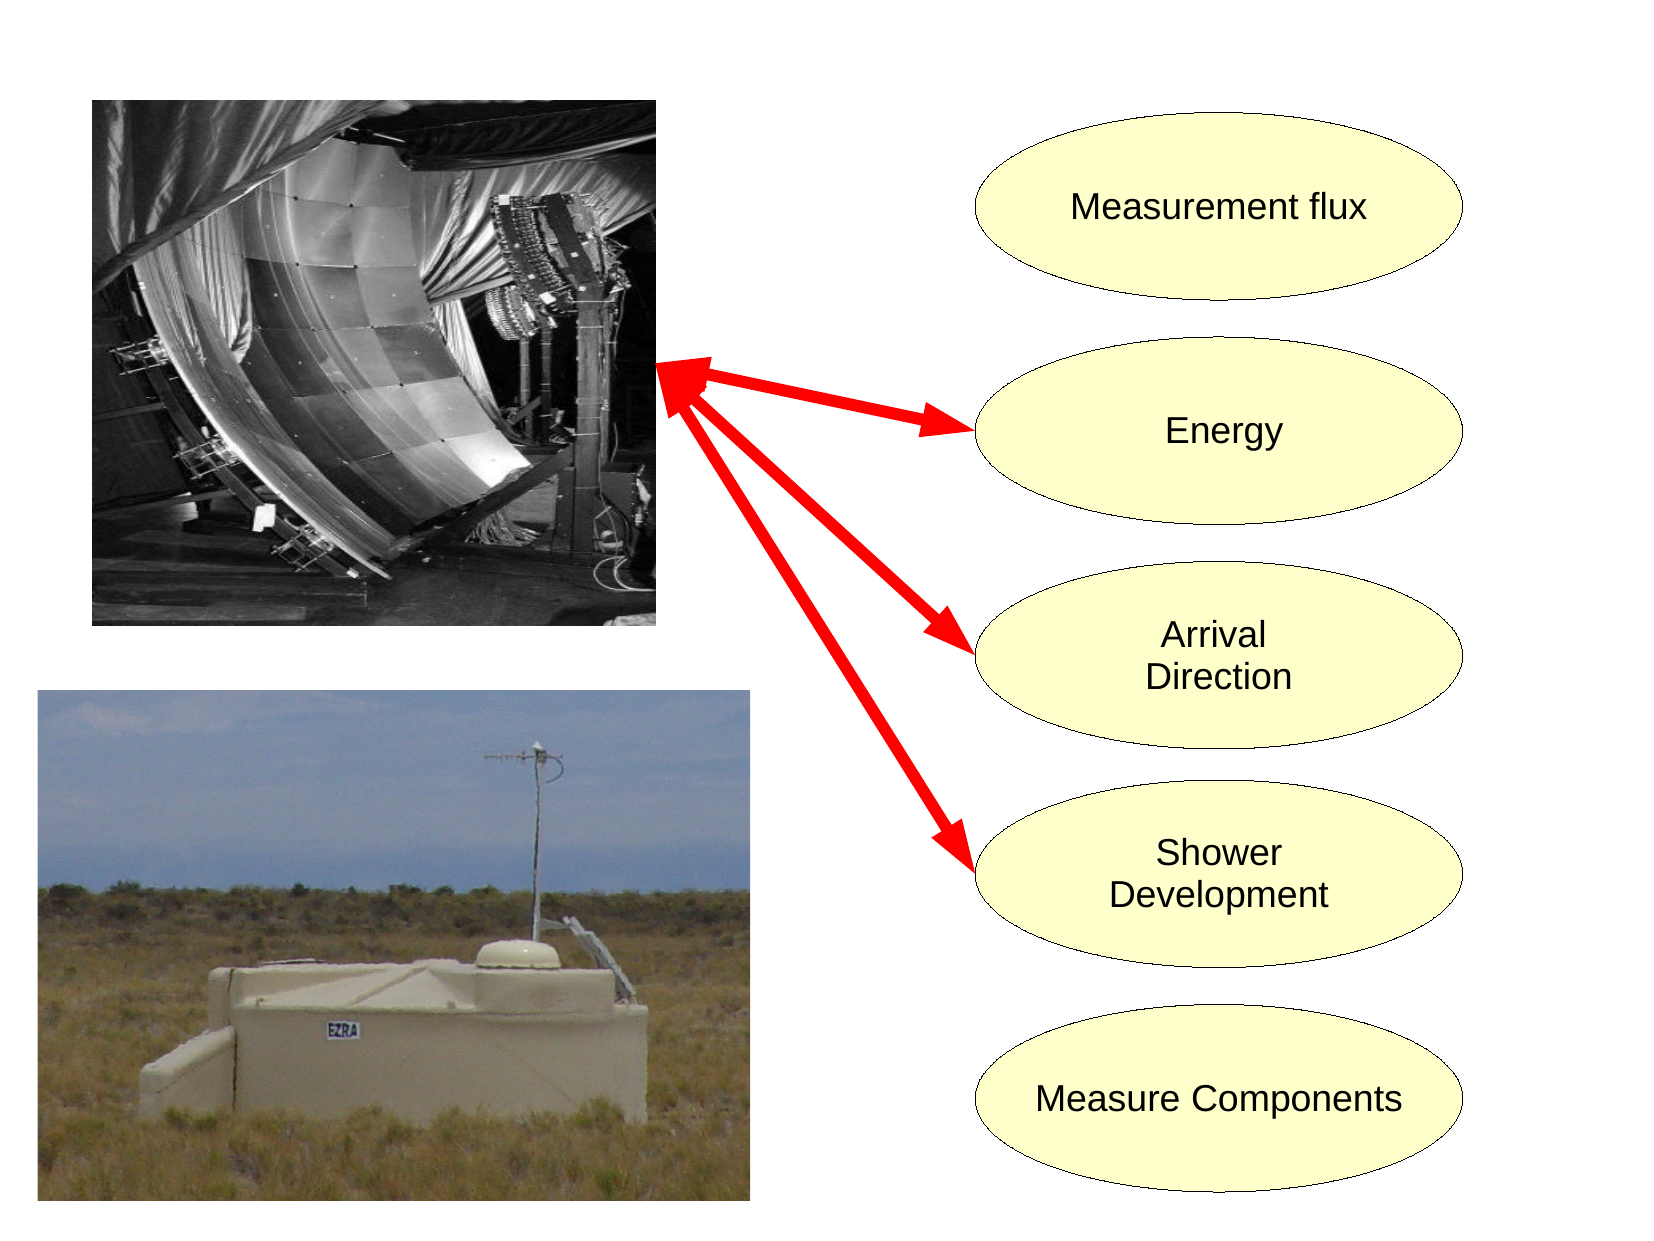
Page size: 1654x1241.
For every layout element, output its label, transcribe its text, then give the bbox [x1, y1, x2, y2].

text_box Arrival Direction [975, 561, 1463, 749]
text_box Measure Components [975, 1004, 1463, 1193]
text_box Shower Development [975, 780, 1463, 968]
picture [92, 100, 656, 626]
text_box Energy [975, 336, 1463, 525]
text_box Measurement flux [975, 112, 1463, 301]
picture [37, 690, 751, 1201]
